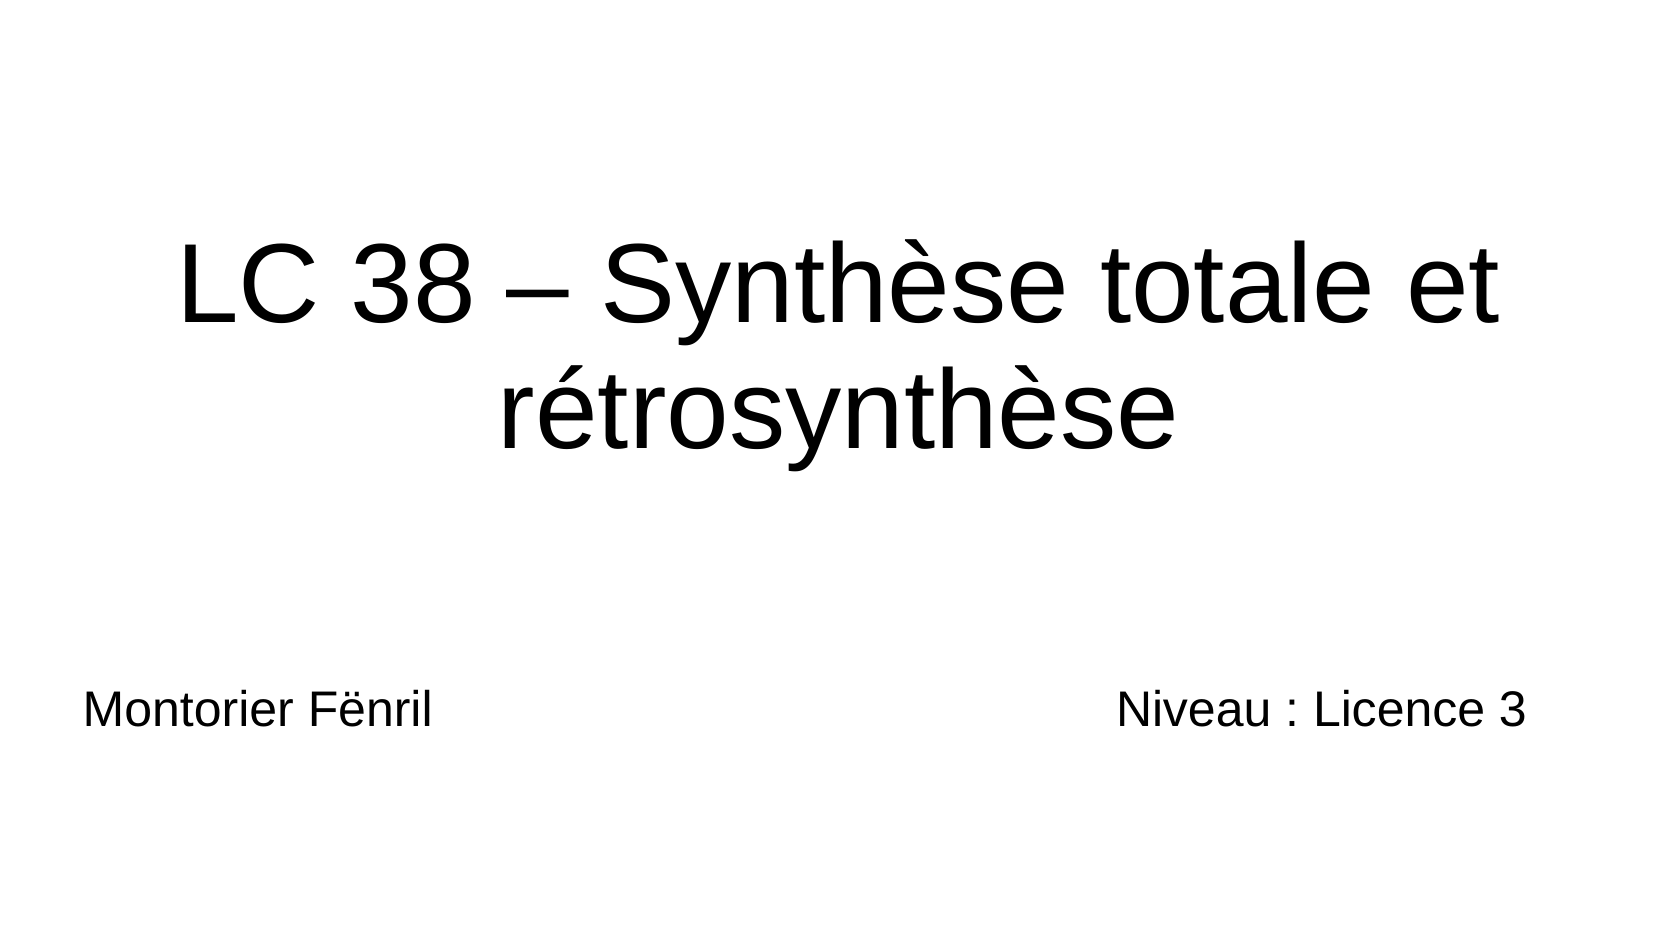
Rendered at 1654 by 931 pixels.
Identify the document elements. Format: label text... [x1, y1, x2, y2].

title LC 38 – Synthèse totale et rétrosynthèse [94, 136, 1583, 557]
subtitle Montorier Fënril Niveau : Licence 3 [82, 661, 1571, 758]
